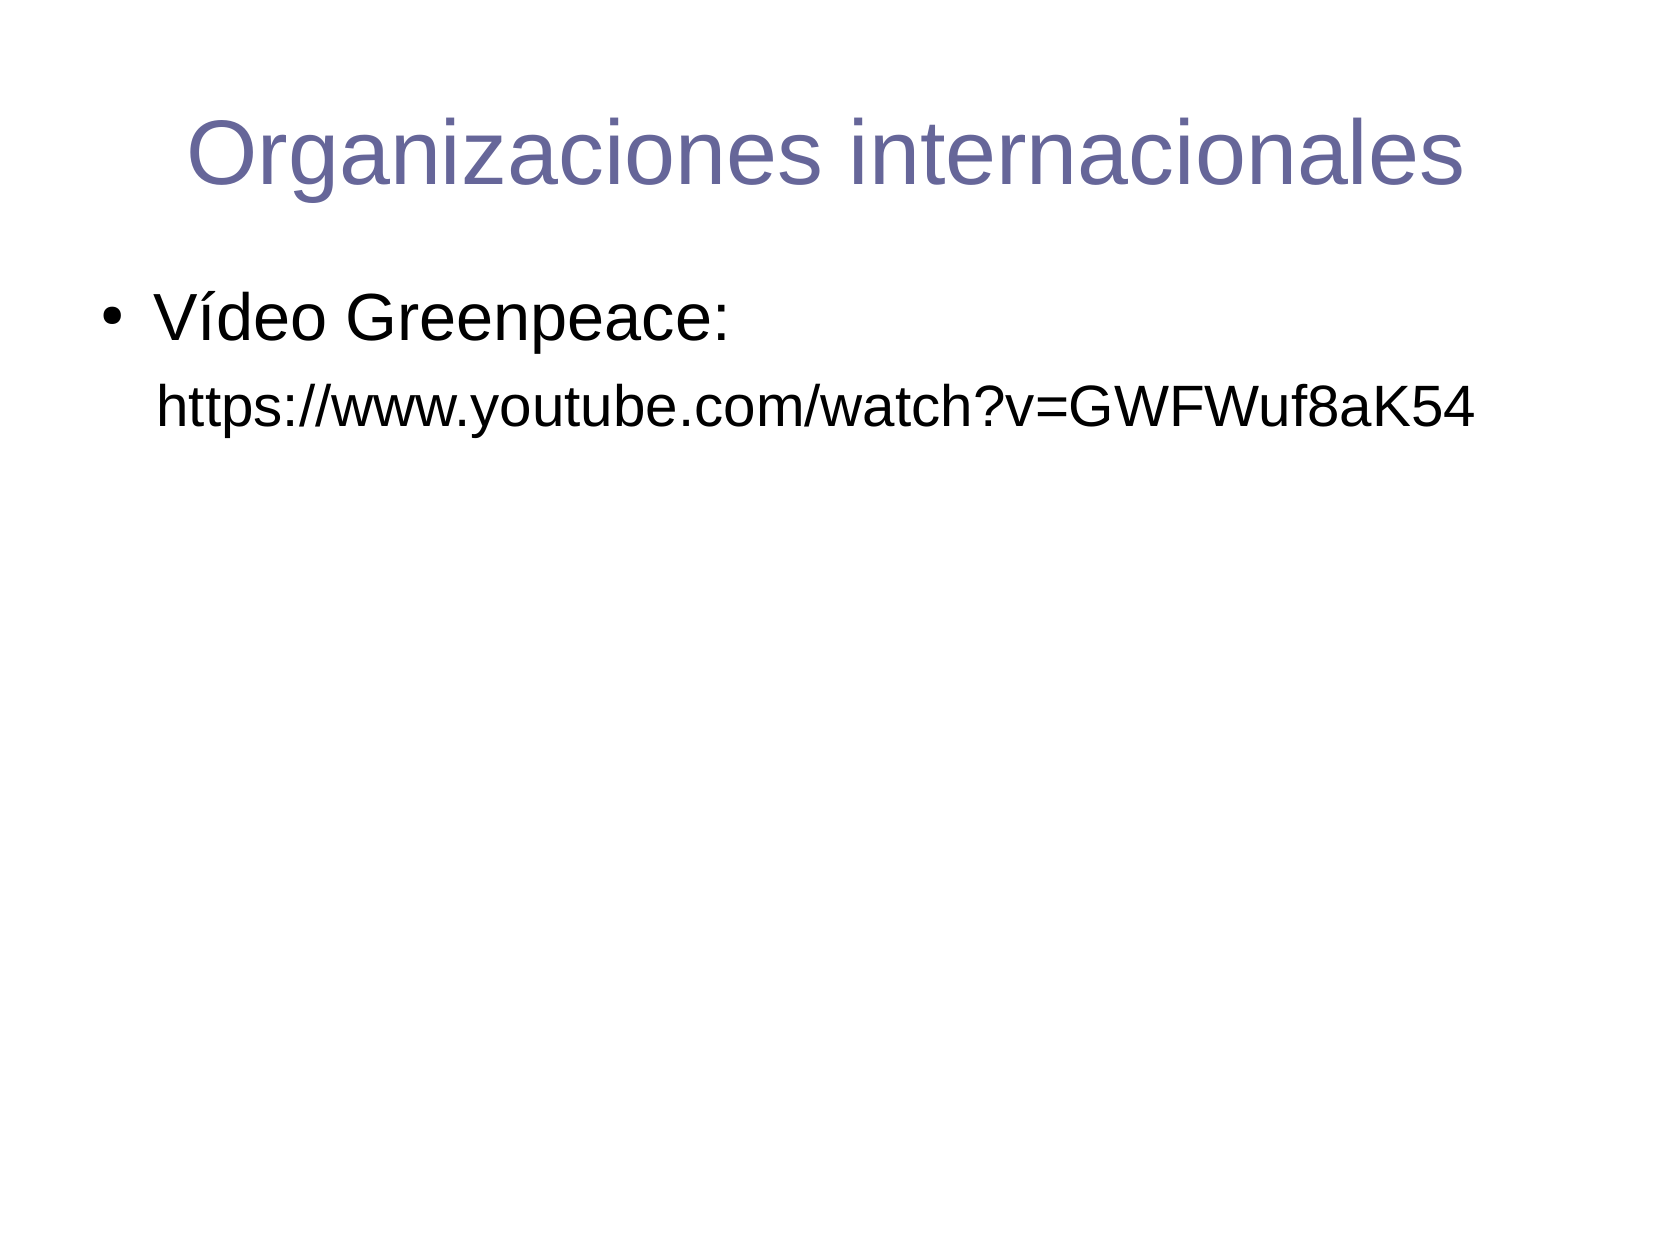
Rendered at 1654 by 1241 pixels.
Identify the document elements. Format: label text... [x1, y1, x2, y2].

title Organizaciones internacionales [82, 56, 1571, 250]
text_box https://www.youtube.com/watch?v=GWFWuf8aK54 [141, 366, 1654, 512]
list Vídeo Greenpeace: [82, 279, 1571, 1000]
